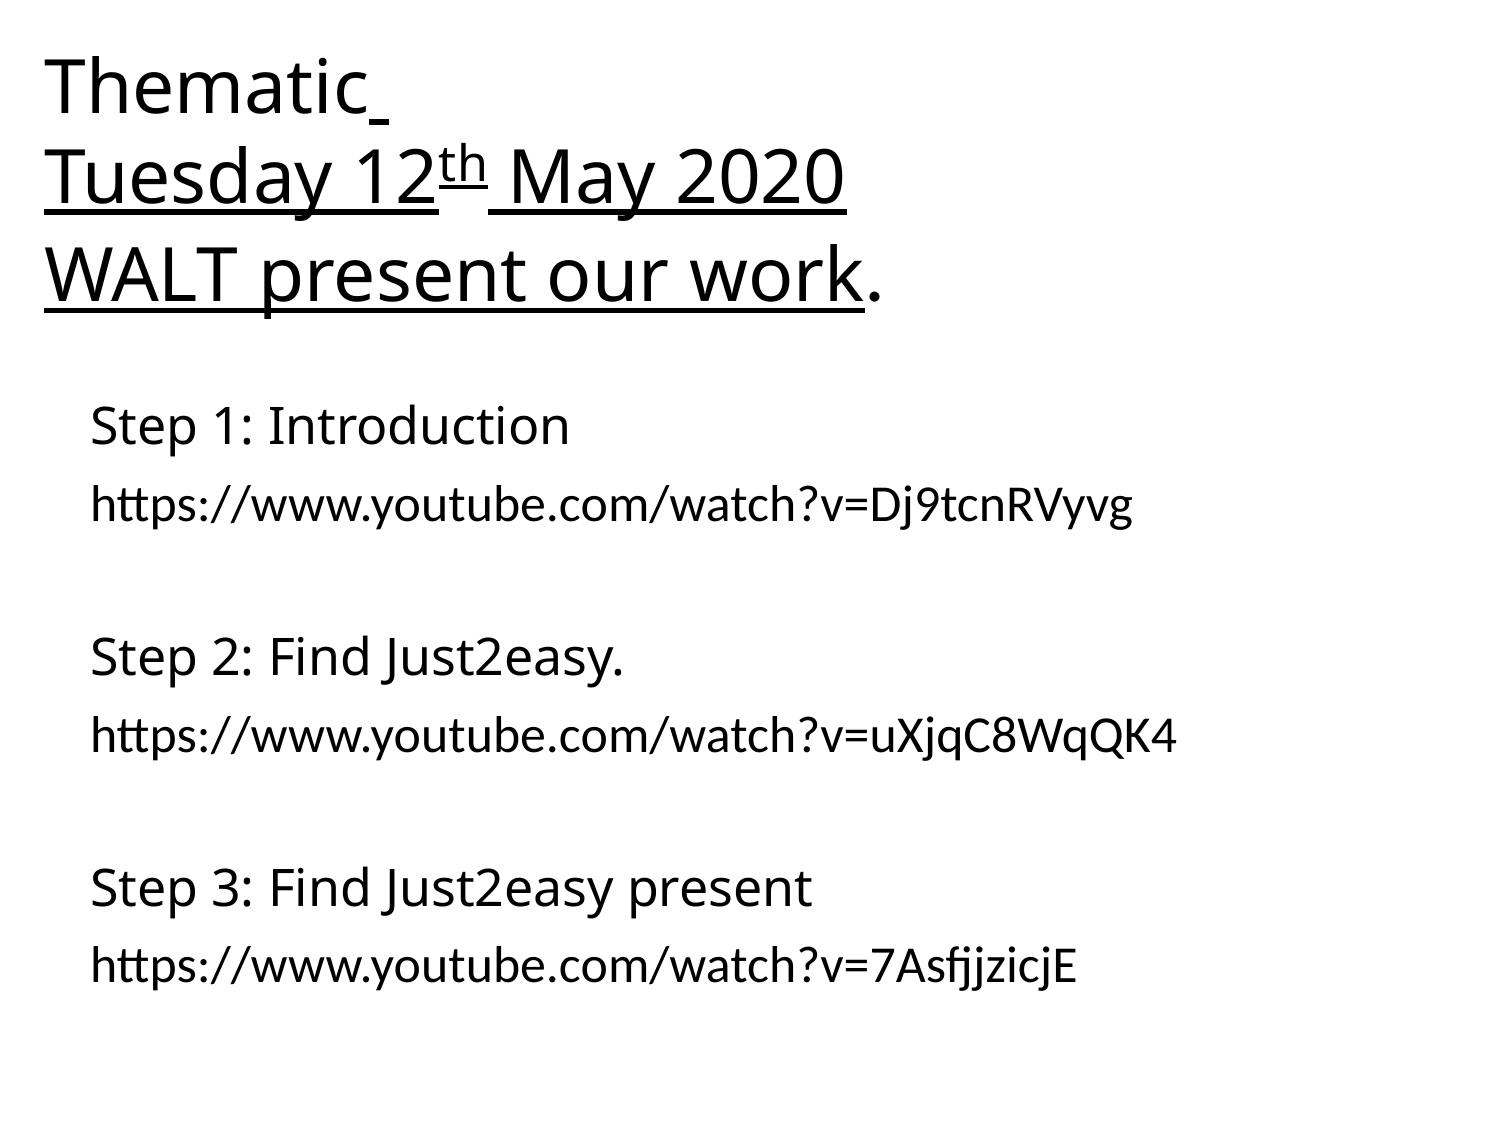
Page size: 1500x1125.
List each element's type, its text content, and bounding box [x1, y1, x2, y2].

list Step 1: Introduction https://www.youtube.com/watch?v=Dj9tcnRVyvg Step 2: Find Just2easy. https://www.youtube.com/watch?v=uXjqC8WqQK4 Step 3: Find Just2easy present https://www.youtube.com/watch?v=7AsfjjzicjE [75, 385, 1426, 1005]
title Thematic Tuesday 12th May 2020 WALT present our work. [29, 30, 1427, 315]
